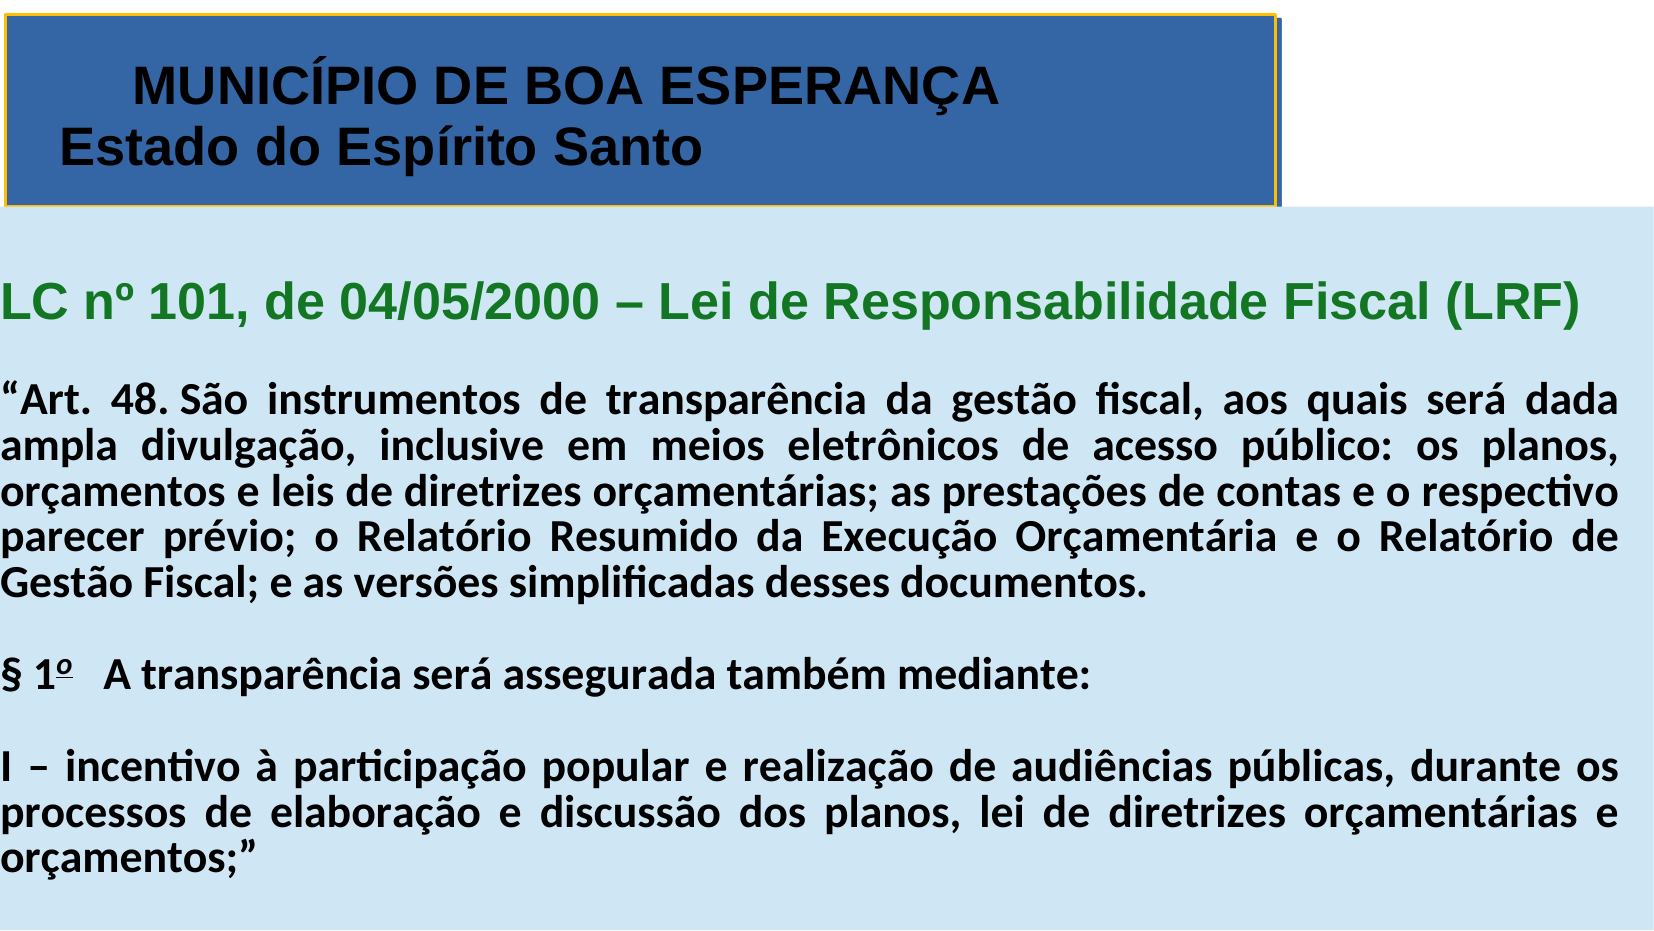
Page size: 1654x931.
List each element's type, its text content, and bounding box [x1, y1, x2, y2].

title MUNICÍPIO DE BOA ESPERANÇA Estado do Espírito Santo [59, 35, 1152, 189]
subtitle LC nº 101, de 04/05/2000 – Lei de Responsabilidade Fiscal (LRF) “Art. 48. São instrumentos de transparência da gestão fiscal, aos quais será dada ampla divulgação, inclusive em meios eletrônicos de acesso público: os planos, orçamentos e leis de diretrizes orçamentárias; as prestações de contas e o respectivo parecer prévio; o Relatório Resumido da Execução Orçamentária e o Relatório de Gestão Fiscal; e as versões simplificadas desses documentos. § 1o A transparência será assegurada também mediante: I – incentivo à participação popular e realização de audiências públicas, durante os processos de elaboração e discussão dos planos, lei de diretrizes orçamentárias e orçamentos;” [0, 206, 1654, 931]
